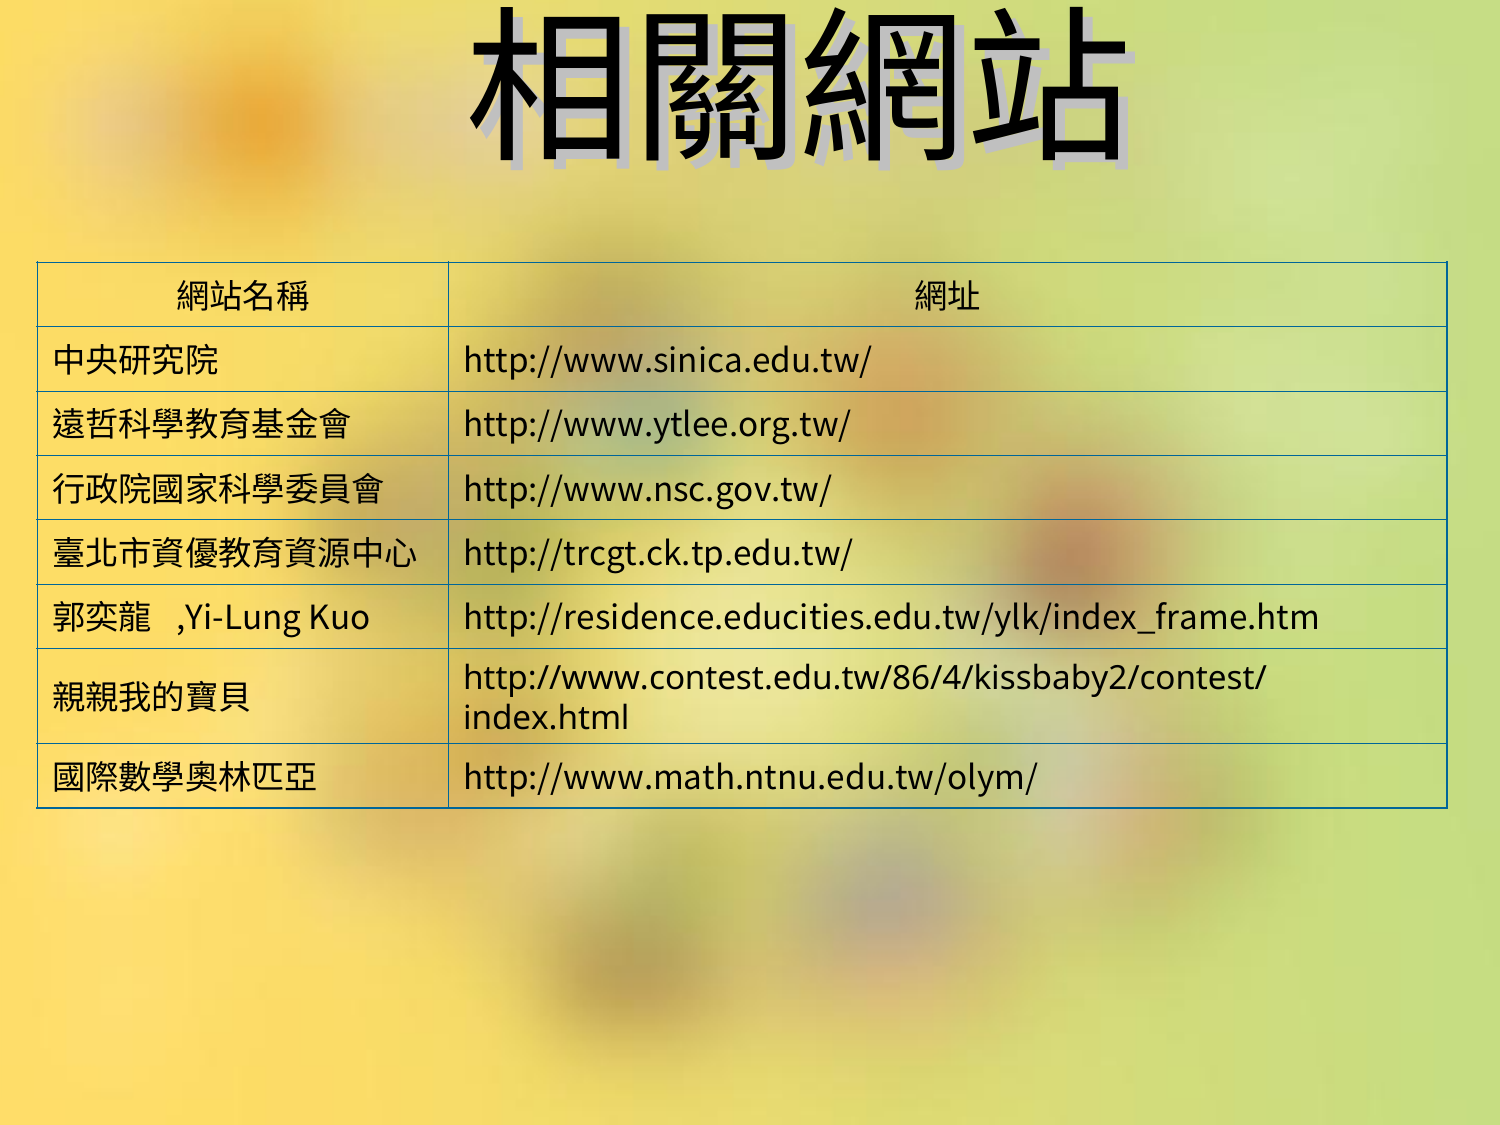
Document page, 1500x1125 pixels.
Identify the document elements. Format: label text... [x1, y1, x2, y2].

table_cell http://www.contest.edu.tw/86/4/kissbaby2/contest/index.html [449, 649, 1446, 743]
table_cell http://www.math.ntnu.edu.tw/olym/ [449, 744, 1446, 807]
text_box 相關網站 [407, 0, 1191, 188]
table_cell http://www.sinica.edu.tw/ [449, 327, 1446, 391]
table_cell 遠哲科學教育基金會 [38, 392, 448, 455]
table_cell http://www.ytlee.org.tw/ [449, 392, 1446, 455]
table_header 網址 [449, 263, 1446, 326]
table_header 網站名稱 [38, 263, 448, 326]
picture [0, 0, 1500, 1125]
table_cell 臺北市資優教育資源中心 [38, 520, 448, 584]
table_cell 國際數學奧林匹亞 [38, 744, 448, 807]
table_cell 行政院國家科學委員會 [38, 456, 448, 519]
table_cell http://trcgt.ck.tp.edu.tw/ [449, 520, 1446, 584]
table_cell 郭奕龍 ,Yi-Lung Kuo [38, 585, 448, 648]
table_cell 中央研究院 [38, 327, 448, 391]
table_cell 親親我的寶貝 [38, 649, 448, 743]
table_cell http://residence.educities.edu.tw/ylk/index_frame.htm [449, 585, 1446, 648]
table_cell http://www.nsc.gov.tw/ [449, 456, 1446, 519]
